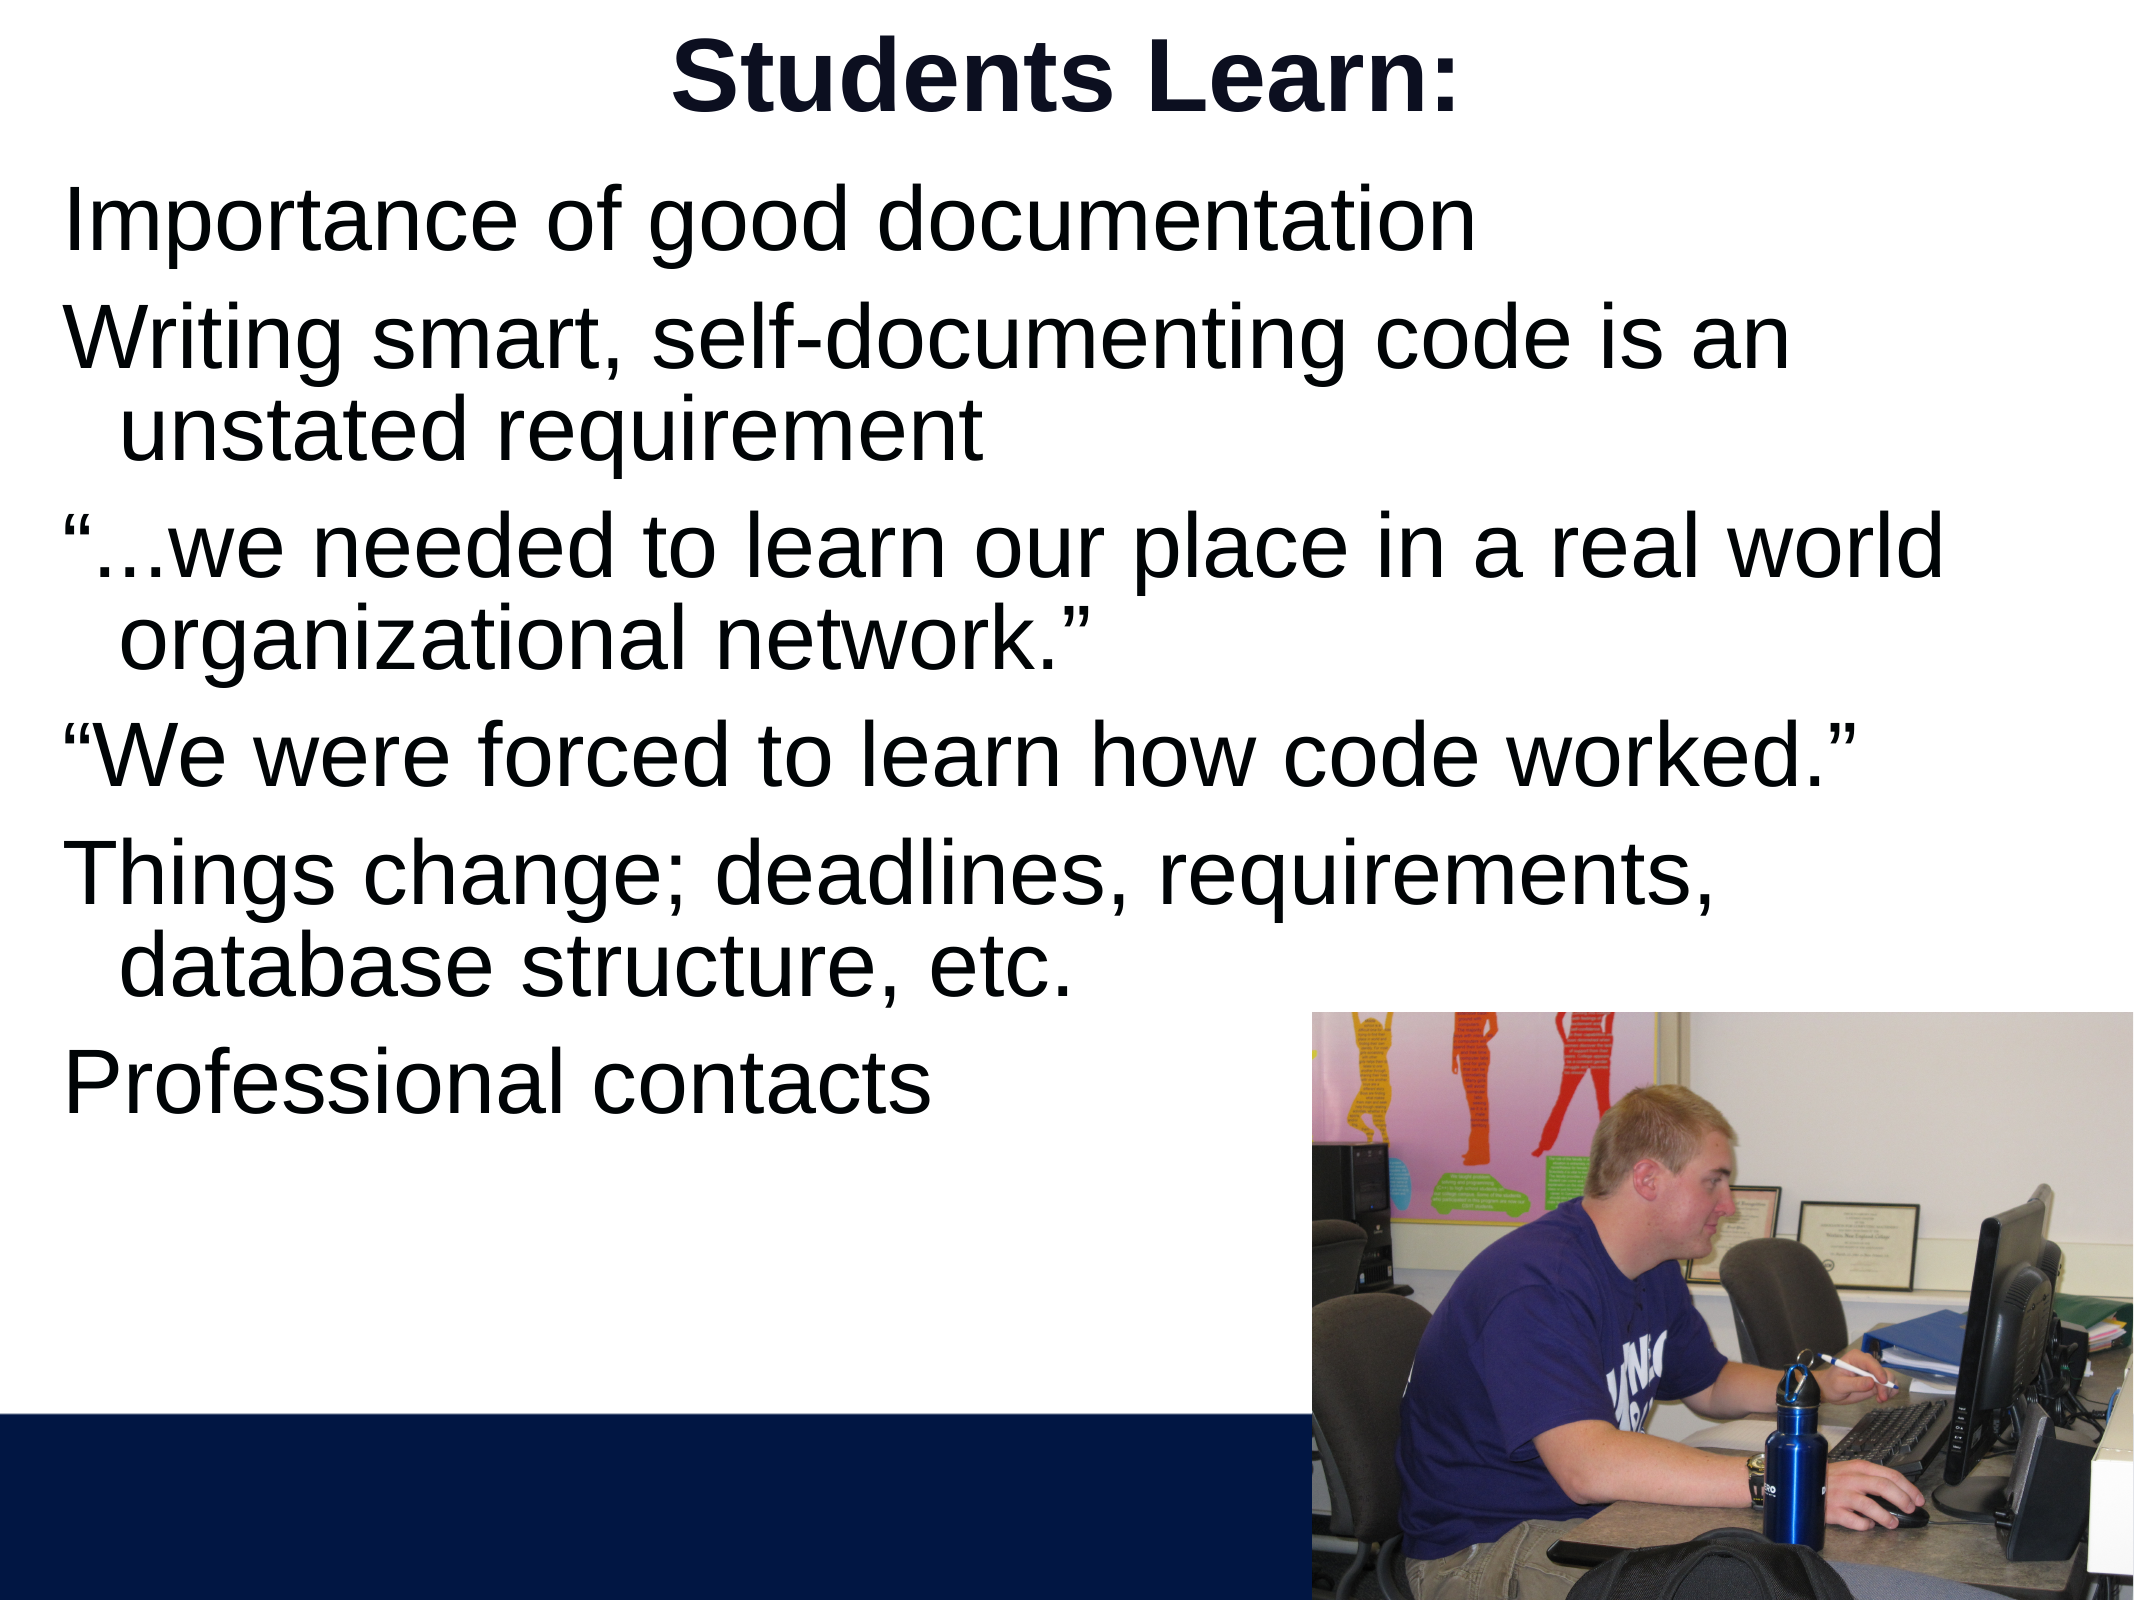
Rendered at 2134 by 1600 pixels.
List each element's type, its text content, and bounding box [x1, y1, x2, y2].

list Importance of good documentation Writing smart, self-documenting code is an unstated requirement “...we needed to learn our place in a real world organizational network.” “We were forced to learn how code worked.” Things change; deadlines, requirements, database structure, etc. Professional contacts [47, 168, 2100, 1244]
picture [0, 0, 2134, 1600]
title Students Learn: [41, 0, 2094, 152]
